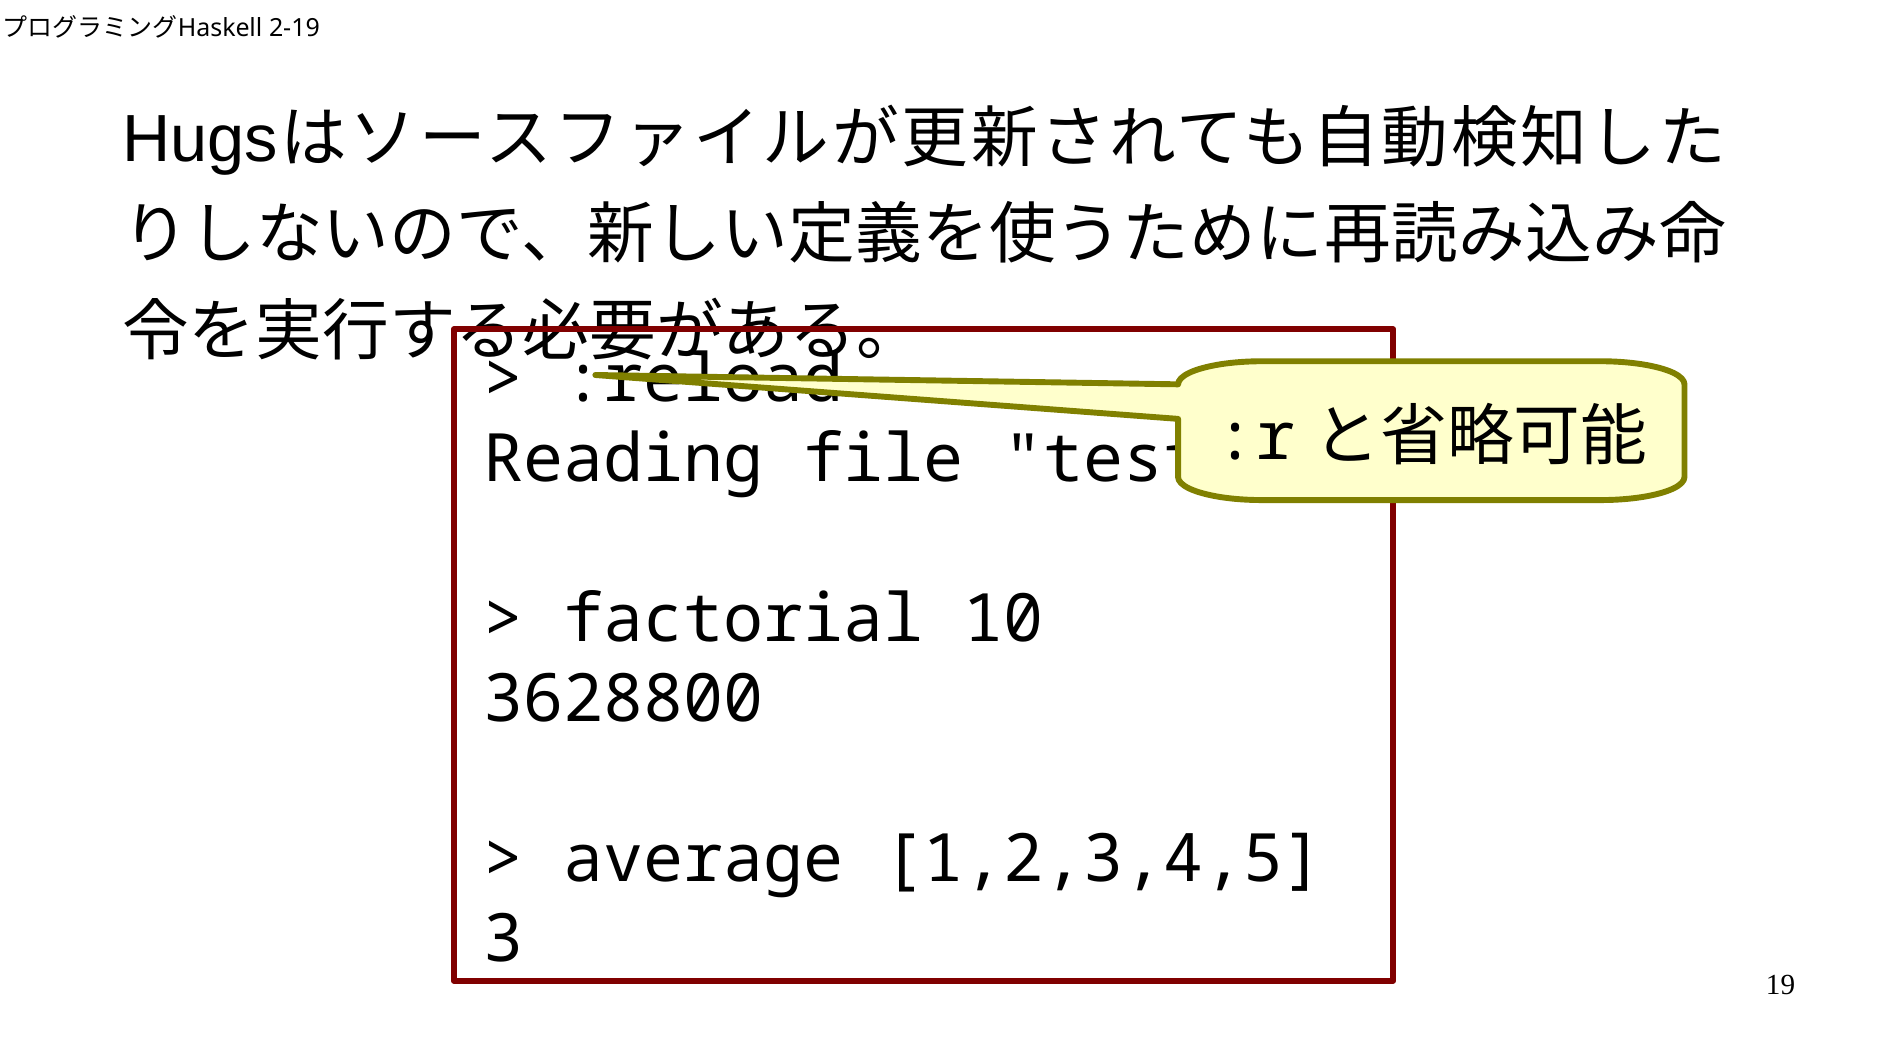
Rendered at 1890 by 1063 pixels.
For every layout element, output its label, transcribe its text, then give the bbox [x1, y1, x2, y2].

text_box :r と省略可能 [595, 361, 1685, 501]
text_box > :reload Reading file "test.hs" > factorial 10 3628800 > average [1,2,3,4,5] 3 [453, 329, 1394, 981]
text_box Hugsはソースファイルが更新されても自動検知したりしないので、新しい定義を使うために再読み込み命令を実行する必要がある。 [107, 76, 1741, 300]
